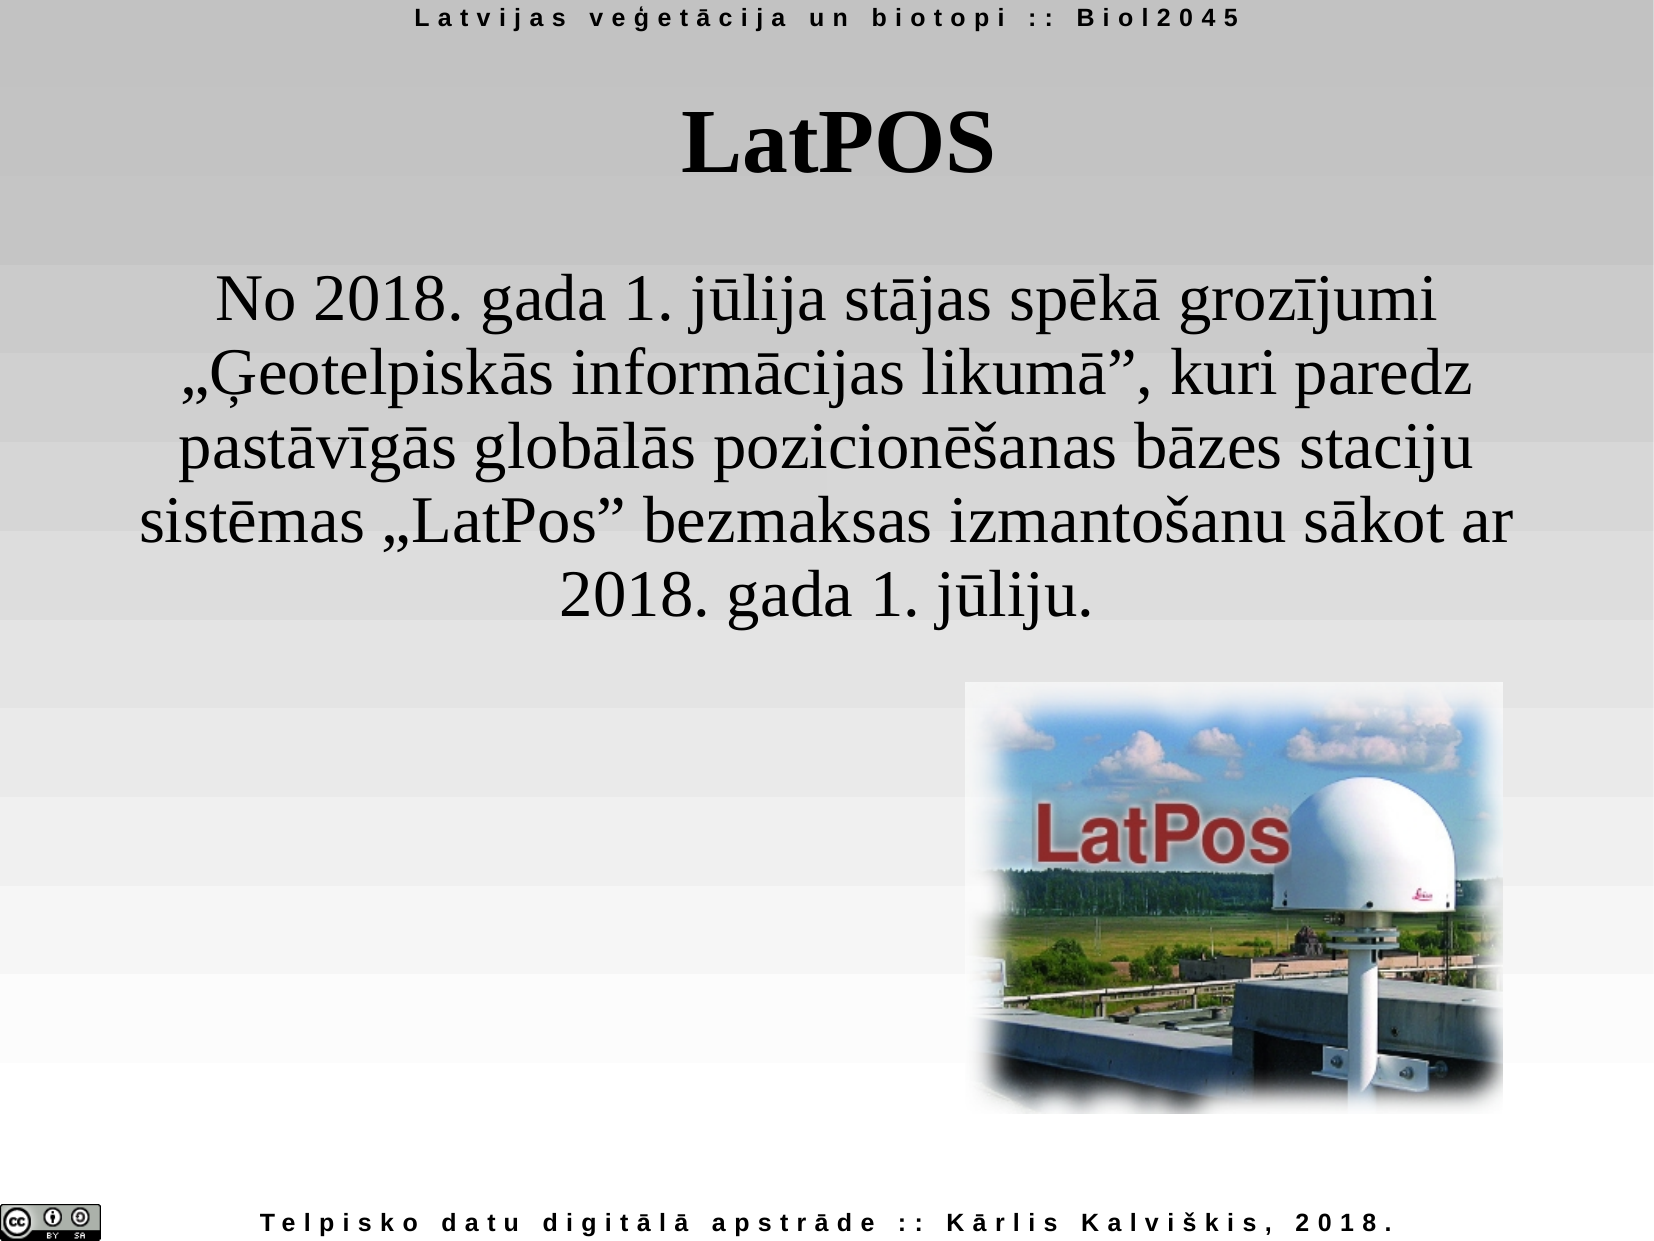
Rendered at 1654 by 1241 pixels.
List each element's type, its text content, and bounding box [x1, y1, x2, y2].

title LatPOS [59, 37, 1596, 246]
picture [0, 0, 1654, 1241]
text_box No 2018. gada 1. jūlija stājas spēkā grozījumi „Ģeotelpiskās informācijas likumā”, kuri paredz pastāvīgās globālās pozicionēšanas bāzes staciju sistēmas „LatPos” bezmaksas izmantošanu sākot ar 2018. gada 1. jūliju. [59, 261, 1596, 981]
